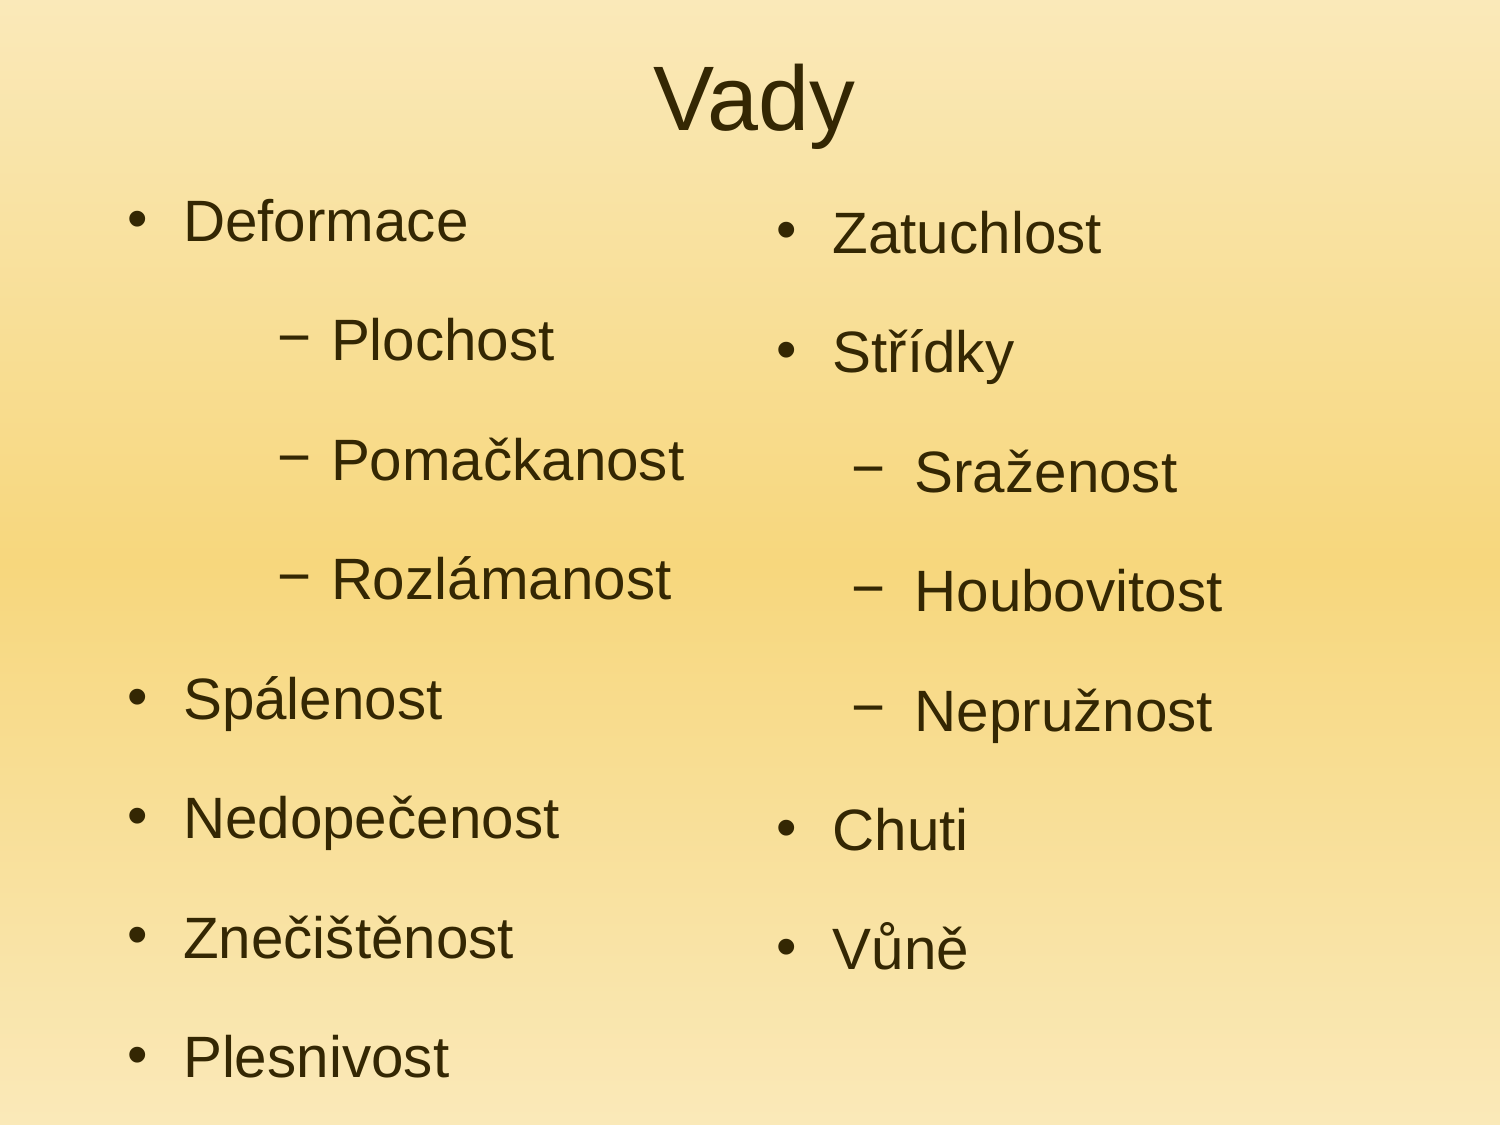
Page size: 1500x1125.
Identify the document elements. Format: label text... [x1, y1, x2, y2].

list Zatuchlost Střídky Sraženost Houbovitost Nepružnost Chuti Vůně [761, 152, 1387, 1125]
list Deformace Plochost Pomačkanost Rozlámanost Spálenost Nedopečenost Znečištěnost Plesnivost [112, 140, 738, 1125]
title Vady [117, 31, 1393, 157]
